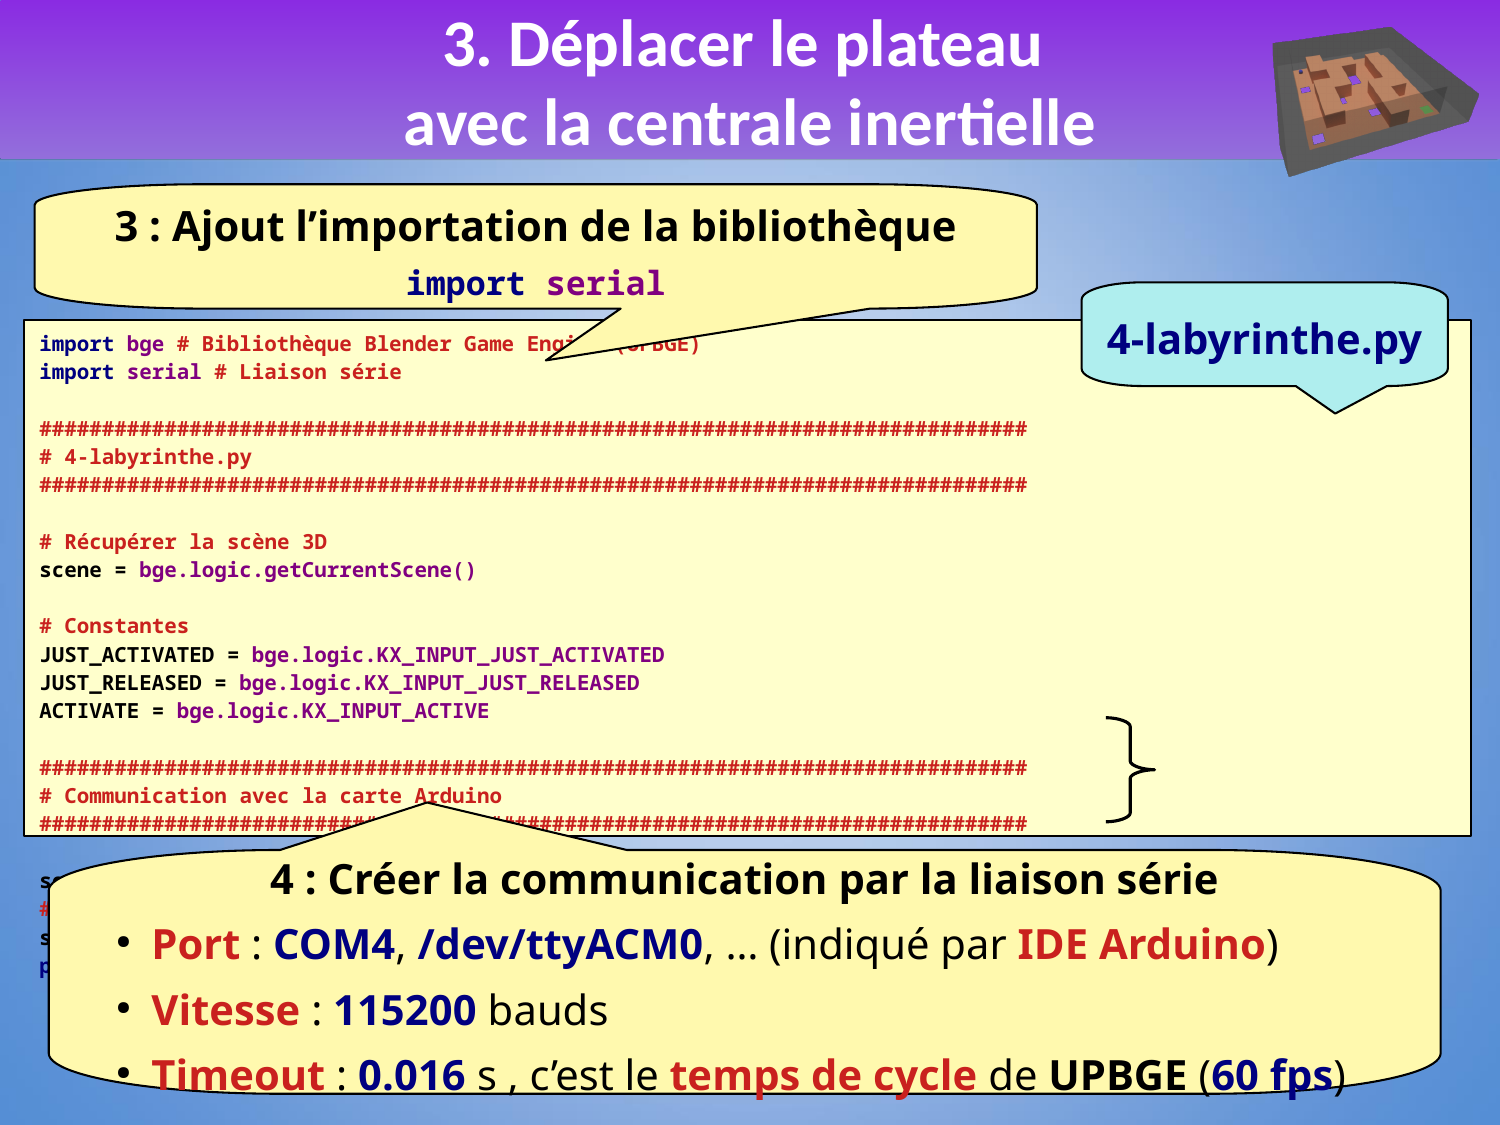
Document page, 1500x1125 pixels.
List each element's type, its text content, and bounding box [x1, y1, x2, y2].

text_box 4 : Créer la communication par la liaison série Port : COM4, /dev/ttyACM0, … (indiqué par IDE Arduino) Vitesse : 115200 bauds Timeout : 0.016 s , c’est le temps de cycle de UPBGE (60 fps) [48, 802, 1441, 1094]
text_box import bge # Bibliothèque Blender Game Engine (UPBGE) import serial # Liaison série ############################################################################### # 4-labyrinthe.py ############################################################################### # Récupérer la scène 3D scene = bge.logic.getCurrentScene() # Constantes JUST_ACTIVATED = bge.logic.KX_INPUT_JUST_ACTIVATED JUST_RELEASED = bge.logic.KX_INPUT_JUST_RELEASED ACTIVATE = bge.logic.KX_INPUT_ACTIVE ############################################################################### # Communication avec la carte Arduino ############################################################################### serial_baud = 115200 # serial_comm = serial.Serial('COM4',serial_baud, timeout=0.016) # Windows serial_comm = serial.Serial('/dev/ttyACM1',serial_baud, timeout=0.016) # GNU/Linux print (serial_comm) [23, 320, 1471, 836]
text_box 3 : Ajout l’importation de la bibliothèque import serial [34, 184, 1037, 361]
text_box 3. Déplacer le plateau avec la centrale inertielle [0, 0, 1500, 159]
picture [0, 27, 1500, 1125]
text_box 4-labyrinthe.py [1081, 282, 1448, 414]
